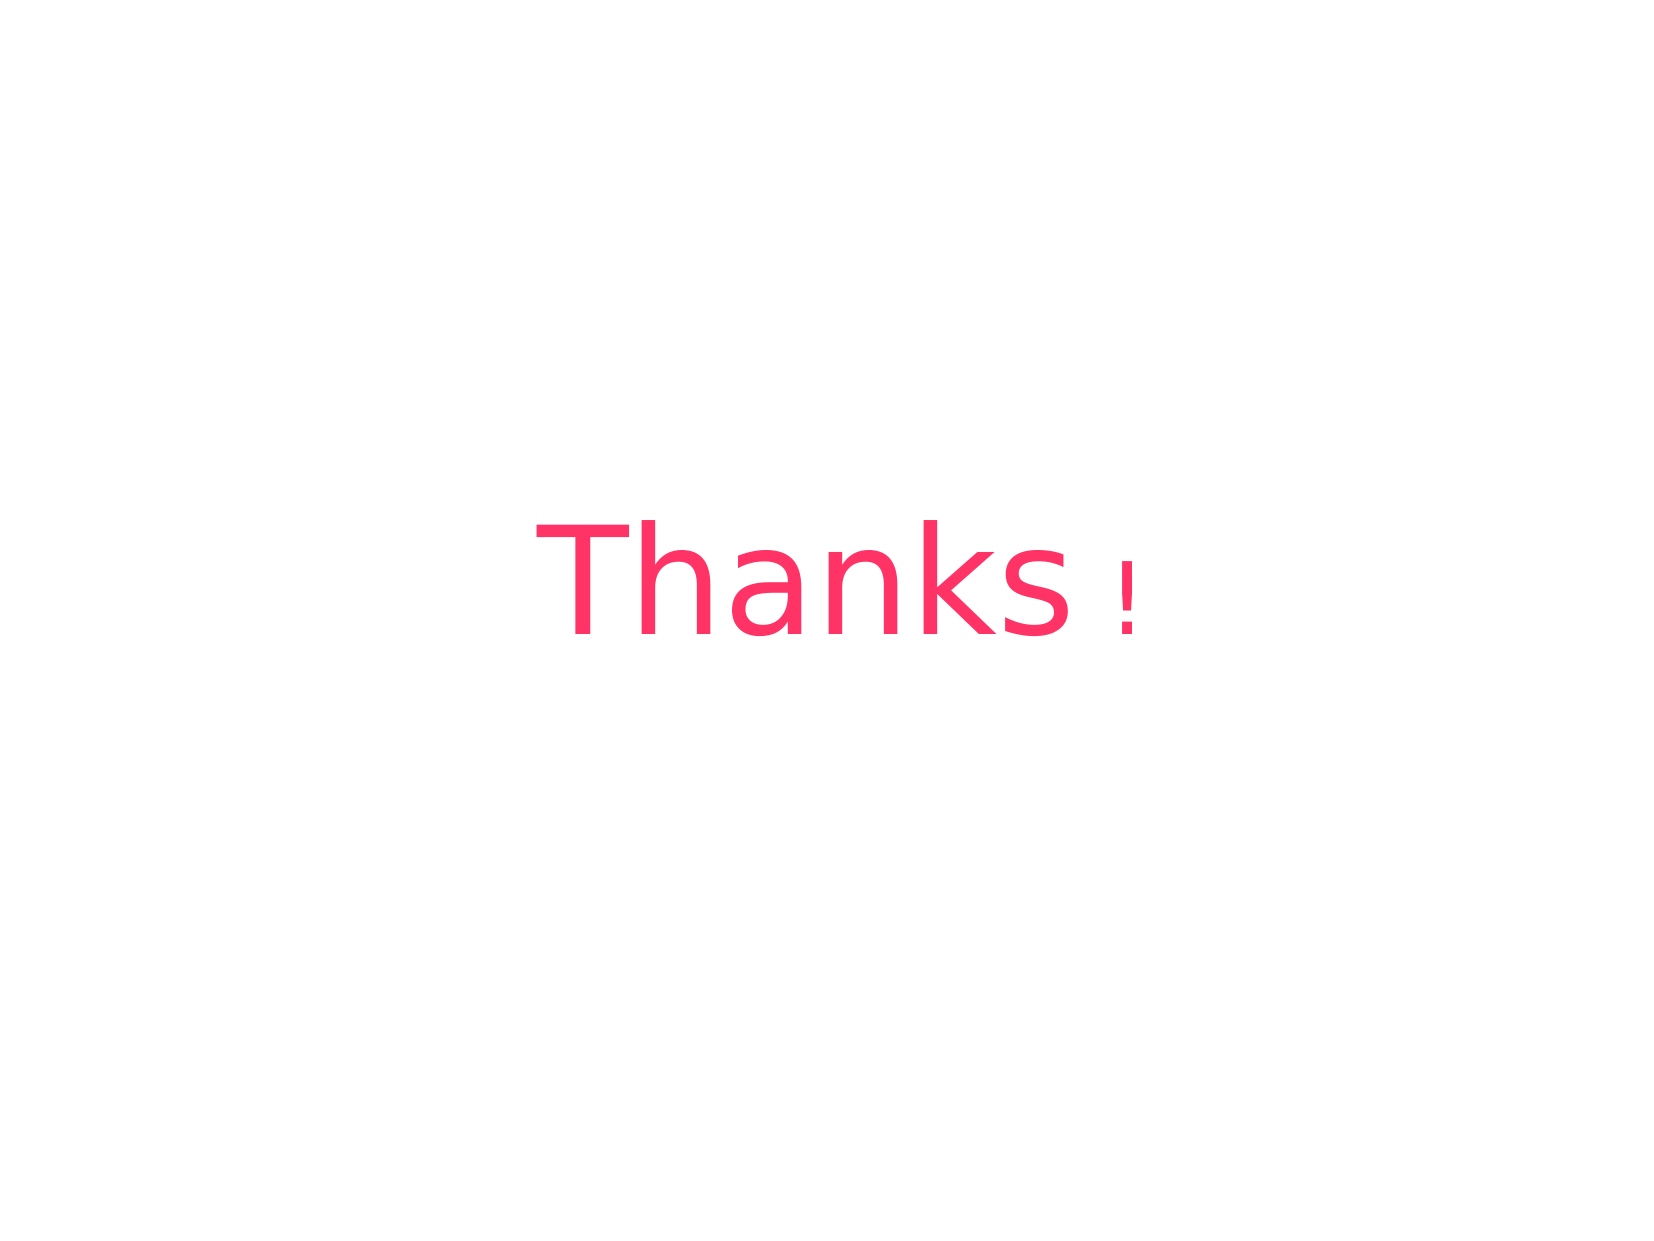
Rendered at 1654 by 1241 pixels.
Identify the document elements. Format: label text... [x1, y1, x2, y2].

text_box Thanks ! [522, 487, 1090, 678]
